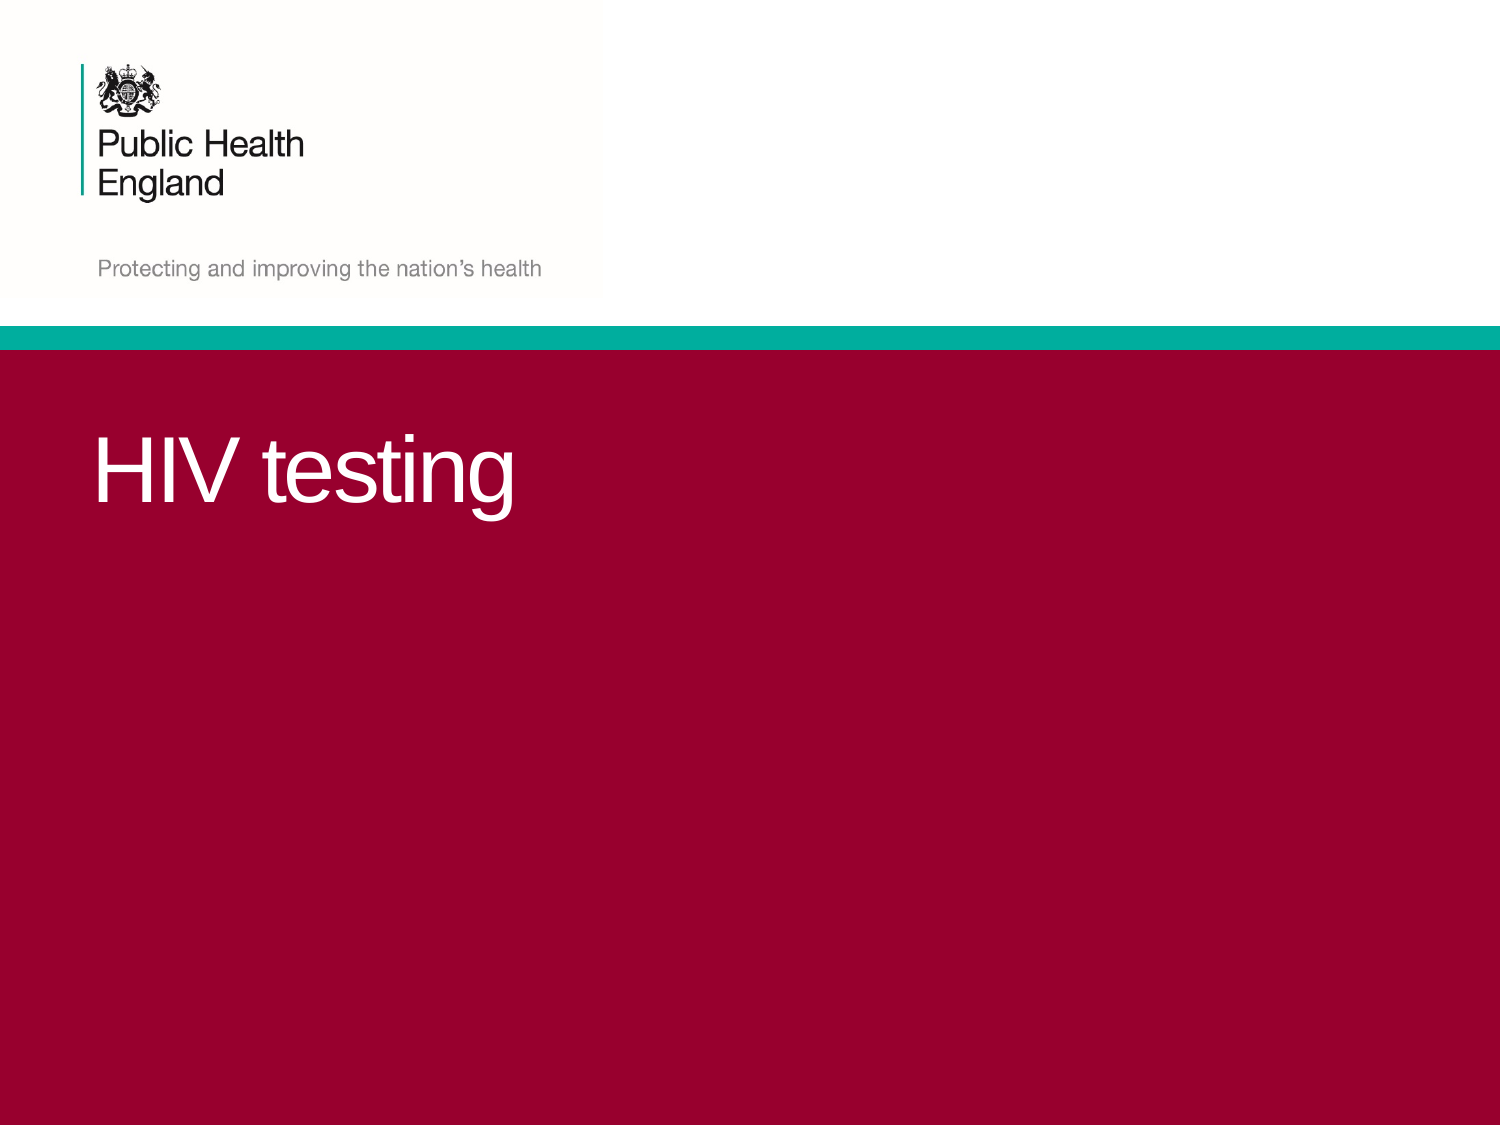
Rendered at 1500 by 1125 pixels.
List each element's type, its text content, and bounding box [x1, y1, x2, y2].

title HIV testing [91, 408, 1344, 692]
